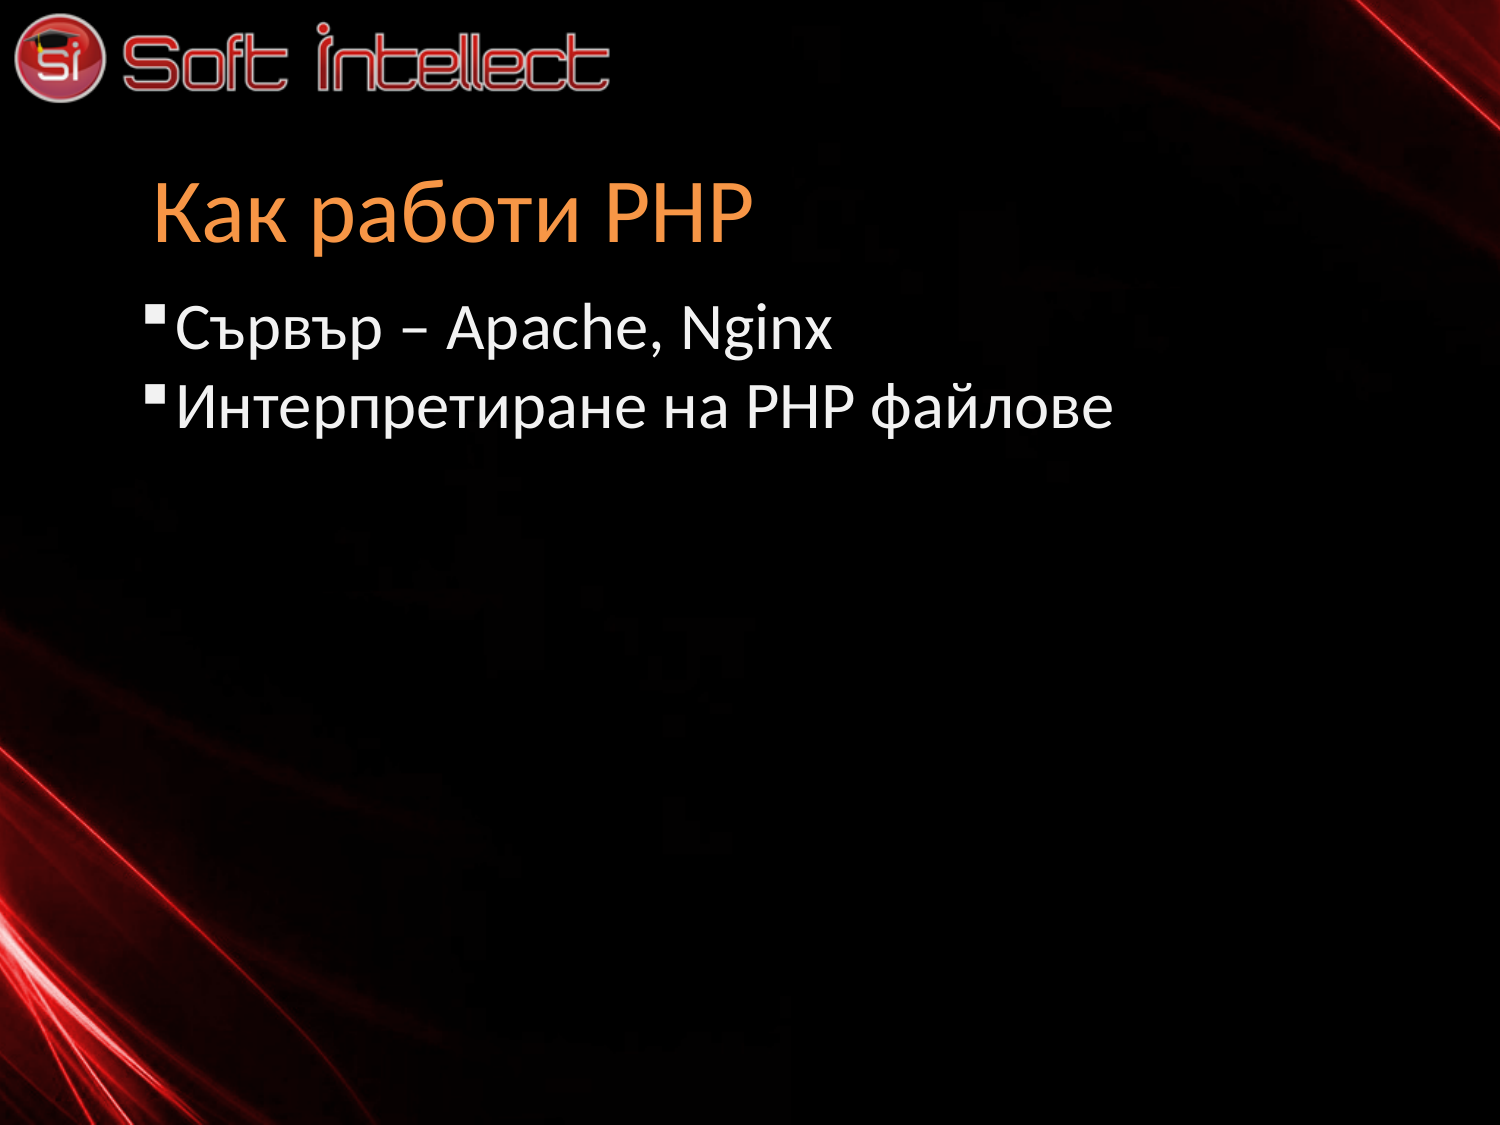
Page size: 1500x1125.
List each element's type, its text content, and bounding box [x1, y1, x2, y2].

picture [0, 0, 1500, 1125]
text_box Сървър – Apache, Nginx Интерпретиране на PHP файлове [124, 275, 1375, 1018]
text_box Как работи PHP [137, 112, 1488, 300]
